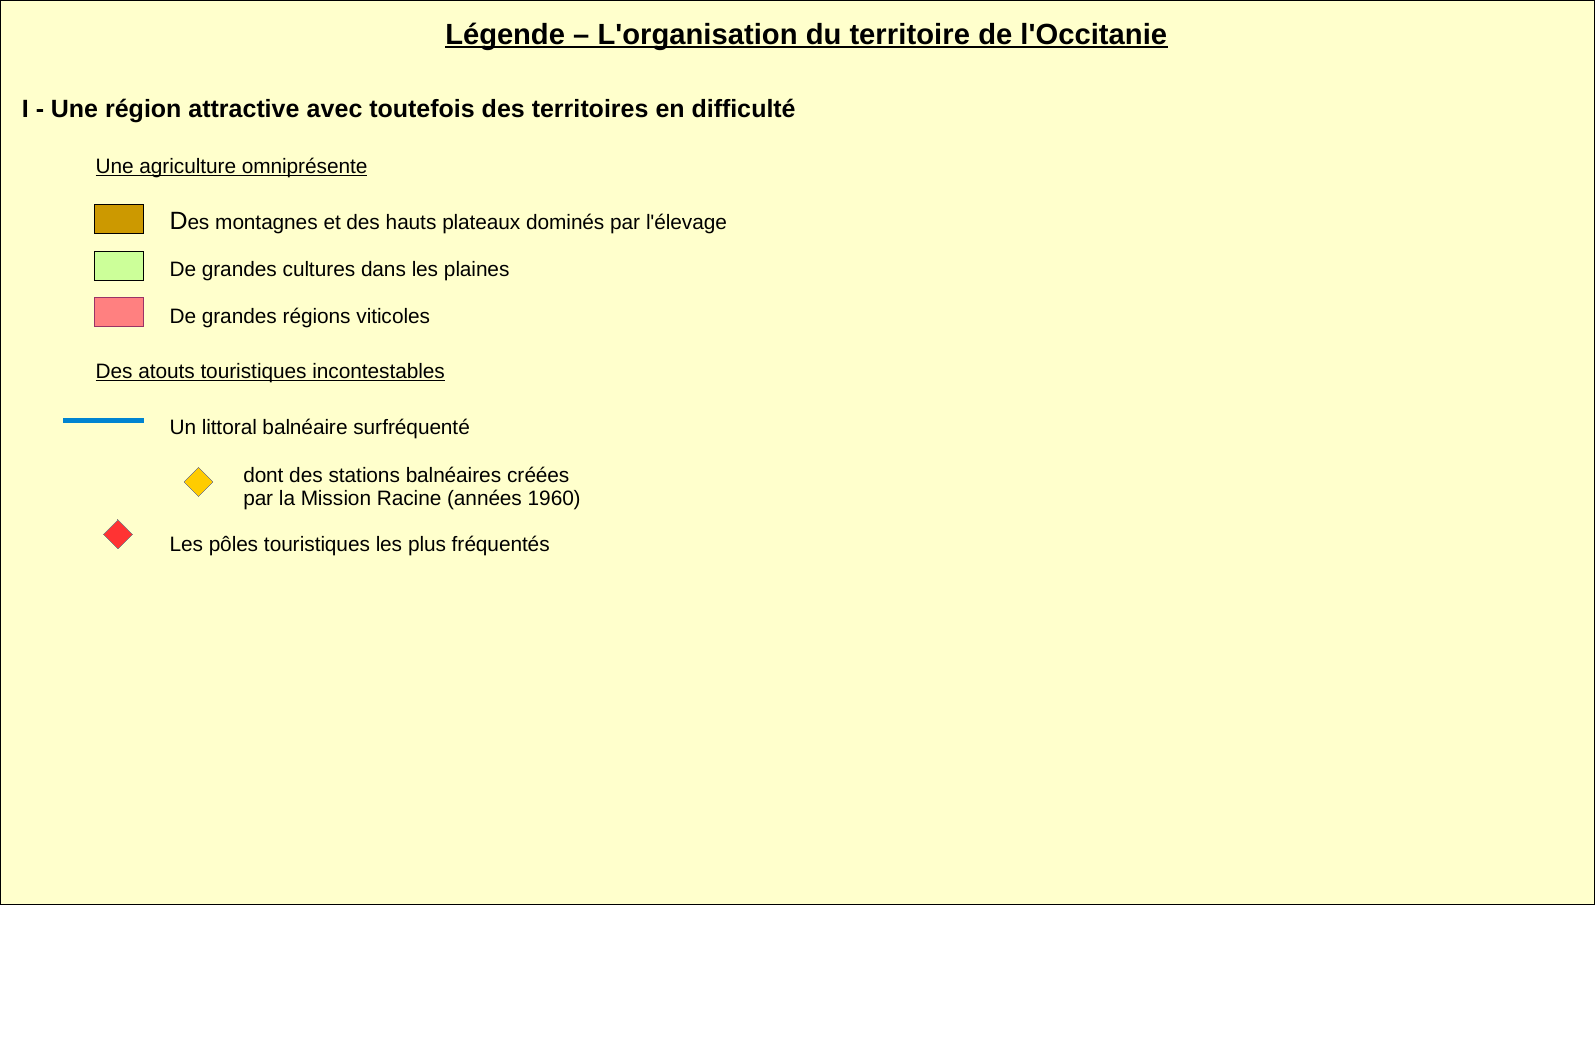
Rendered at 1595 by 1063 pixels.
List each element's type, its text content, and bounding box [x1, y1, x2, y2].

text_box [94, 204, 144, 234]
text_box Légende – L'organisation du territoire de l'Occitanie [430, 10, 1183, 59]
text_box [0, 0, 1595, 905]
text_box [184, 467, 213, 497]
text_box I - Une région attractive avec toutefois des territoires en difficulté Une agriculture omniprésente Des montagnes et des hauts plateaux dominés par l'élevage De grandes cultures dans les plaines De grandes régions viticoles Des atouts touristiques incontestables Un littoral balnéaire surfréquenté dont des stations balnéaires créées par la Mission Racine (années 1960) Les pôles touristiques les plus fréquentés [7, 87, 812, 934]
text_box [103, 519, 133, 549]
text_box [94, 251, 144, 281]
text_box [94, 297, 144, 327]
